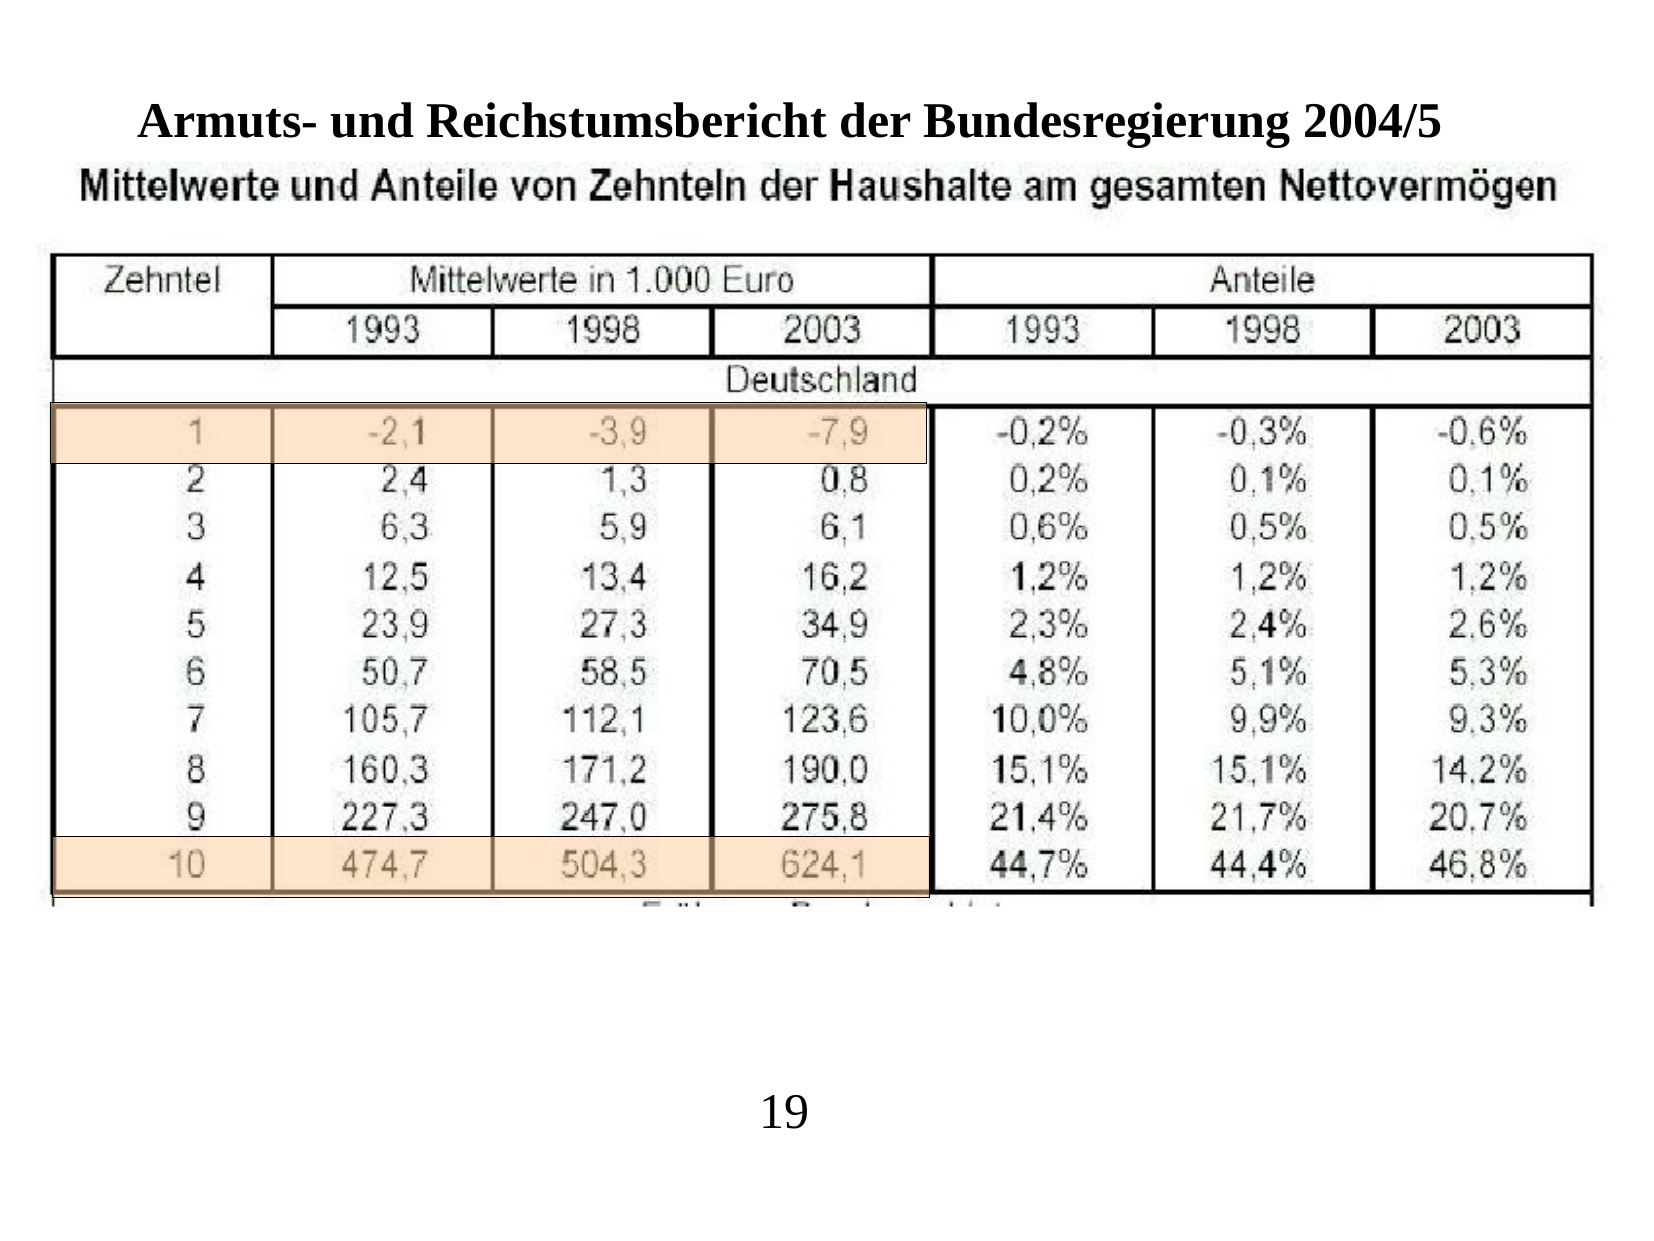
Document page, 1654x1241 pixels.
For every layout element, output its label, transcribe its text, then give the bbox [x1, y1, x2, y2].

text_box [52, 836, 930, 898]
picture [4, 108, 1645, 1115]
text_box <Nummer> [759, 1084, 994, 1146]
text_box [50, 402, 933, 482]
text_box Armuts- und Reichstumsbericht der Bundesregierung 2004/5 [137, 92, 1443, 159]
